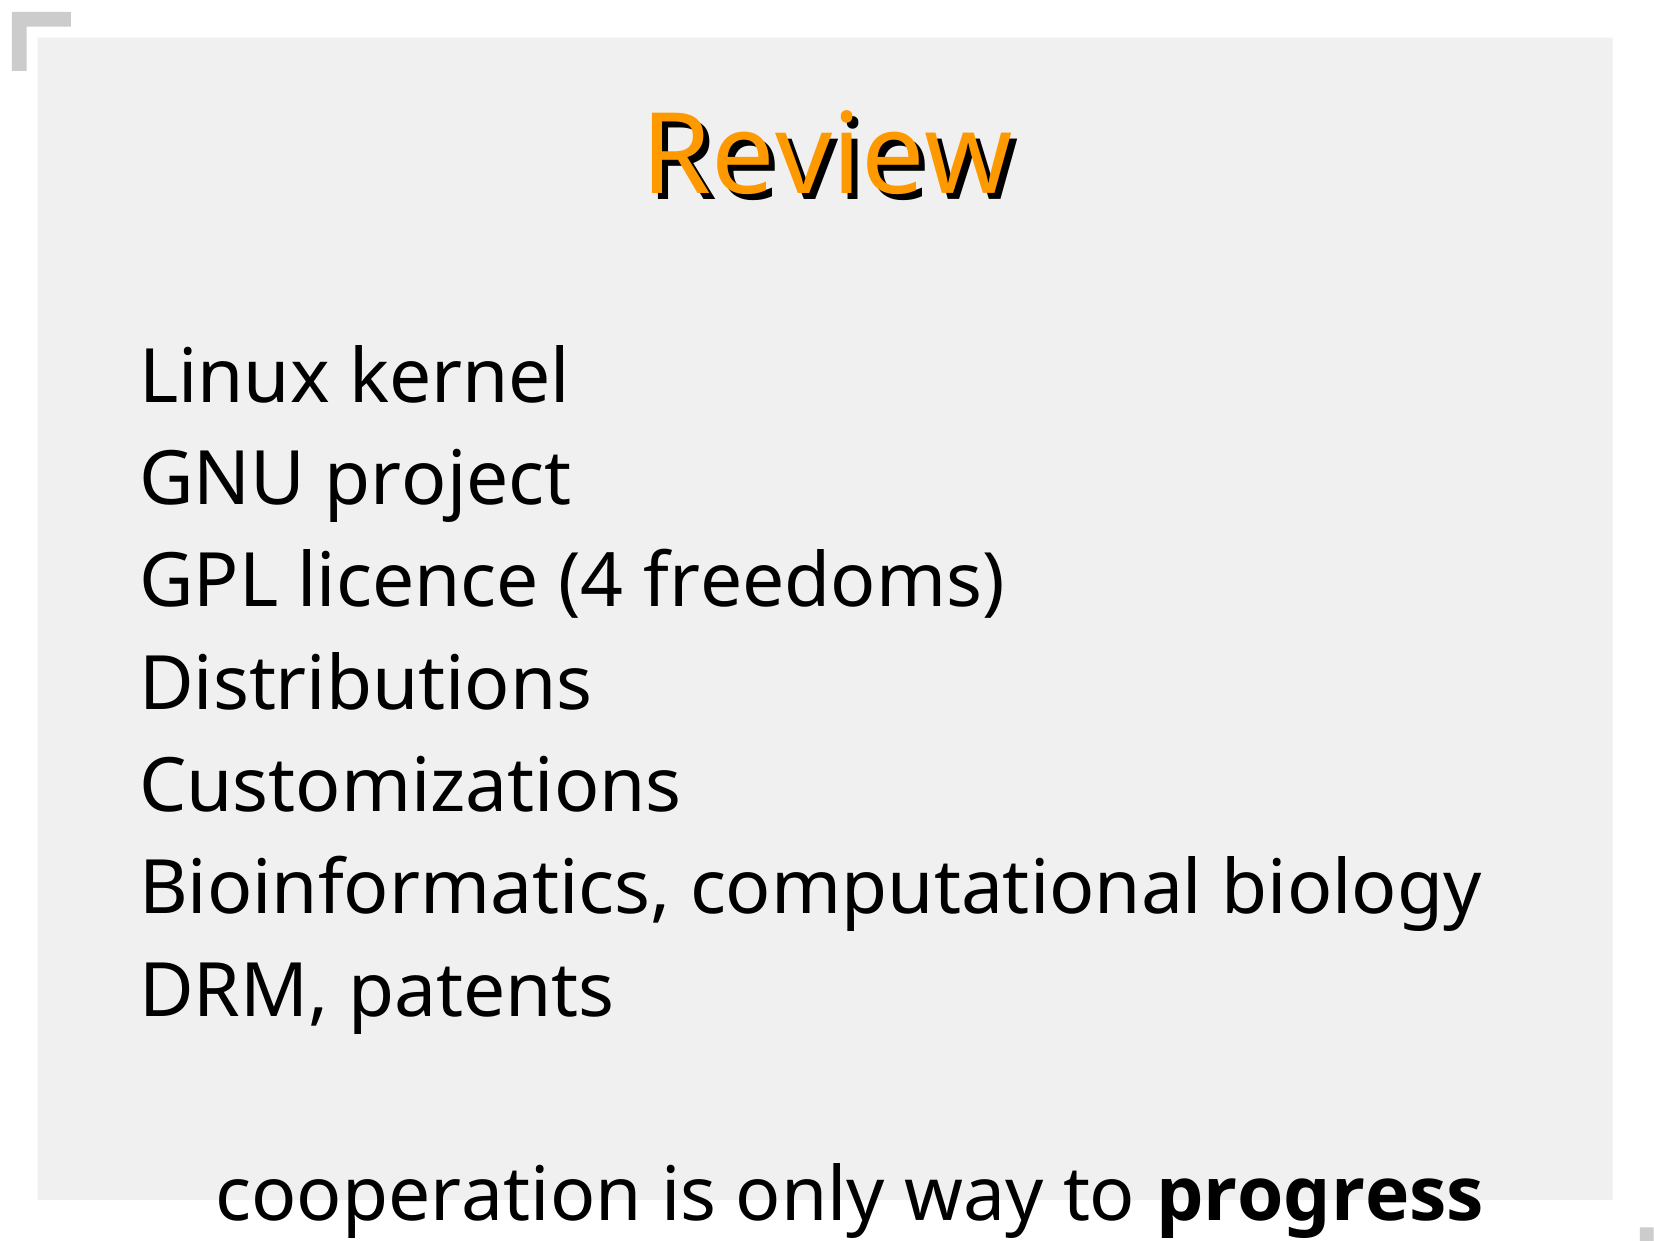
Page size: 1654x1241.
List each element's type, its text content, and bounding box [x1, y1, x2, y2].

title Review [121, 46, 1534, 254]
list Linux kernel GNU project GPL licence (4 freedoms) Distributions Customizations Bioinformatics, computational biology DRM, patents cooperation is only way to progress and sharing is only way of cooperation [121, 322, 1561, 1175]
